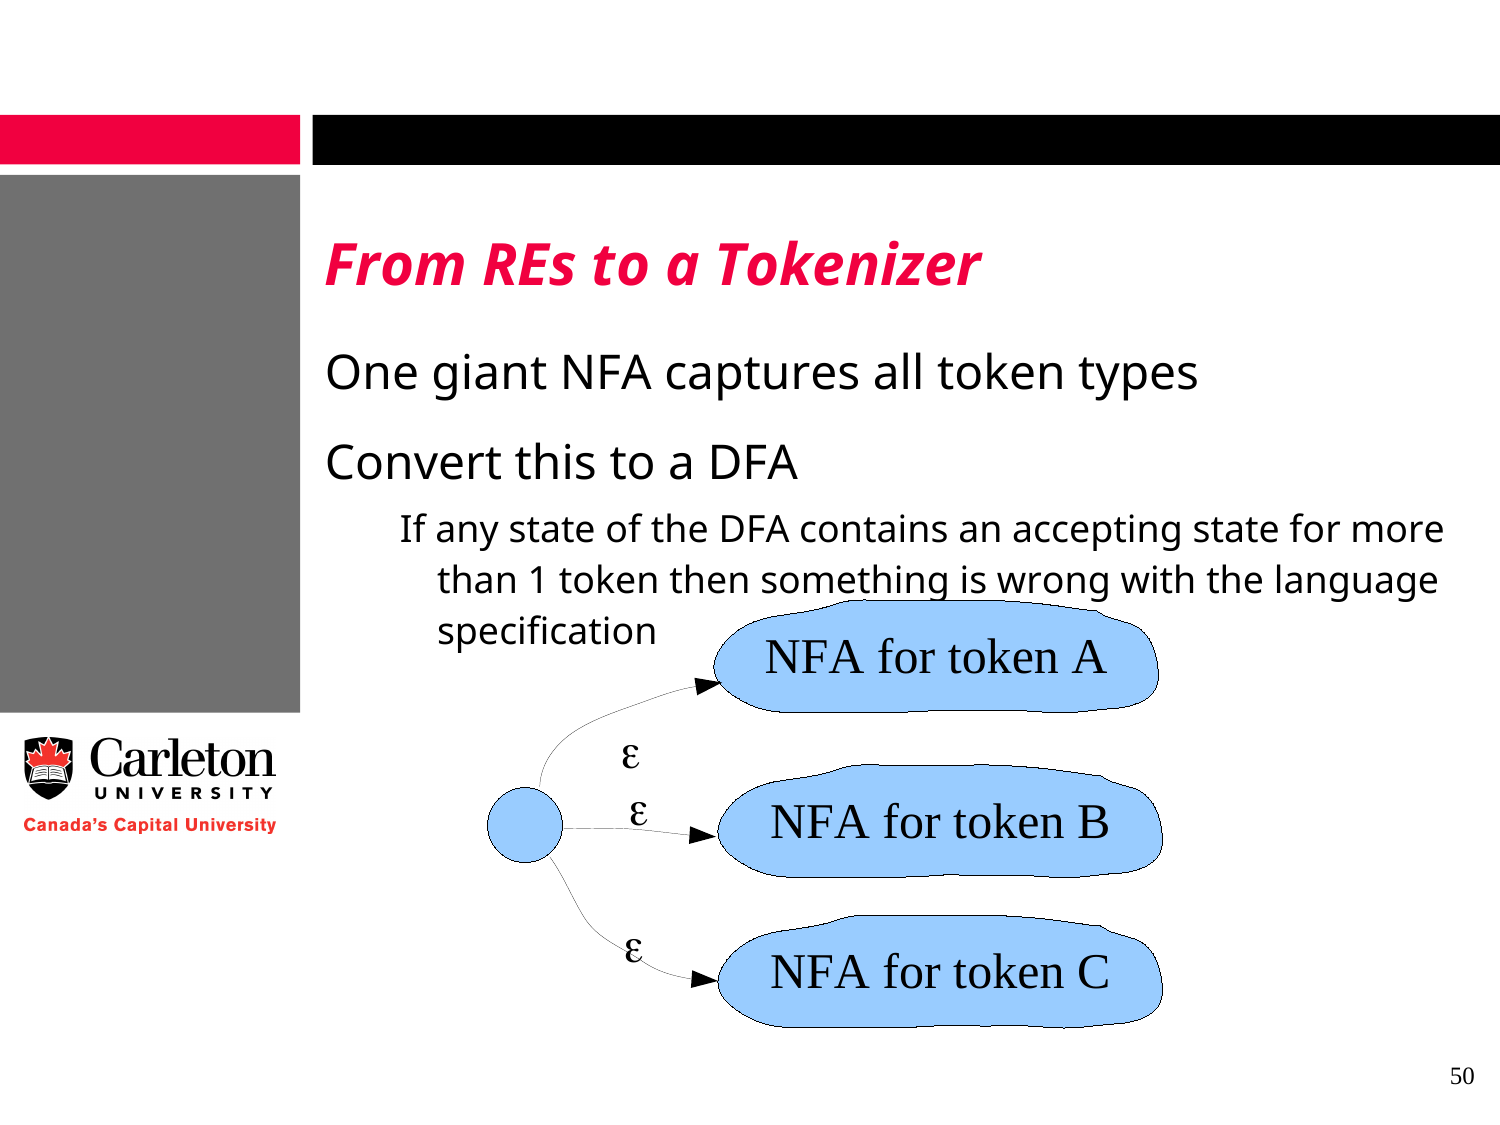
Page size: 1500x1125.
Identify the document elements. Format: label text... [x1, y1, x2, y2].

text_box [487, 787, 563, 863]
title From REs to a Tokenizer [324, 194, 1450, 324]
text_box NFA for token B [717, 764, 1163, 878]
text_box NFA for token A [713, 599, 1159, 713]
text_box NFA for token C [717, 915, 1163, 1029]
picture [24, 737, 276, 834]
list One giant NFA captures all token types Convert this to a DFA If any state of the DFA contains an accepting state for more than 1 token then something is wrong with the language specification [324, 324, 1450, 1036]
